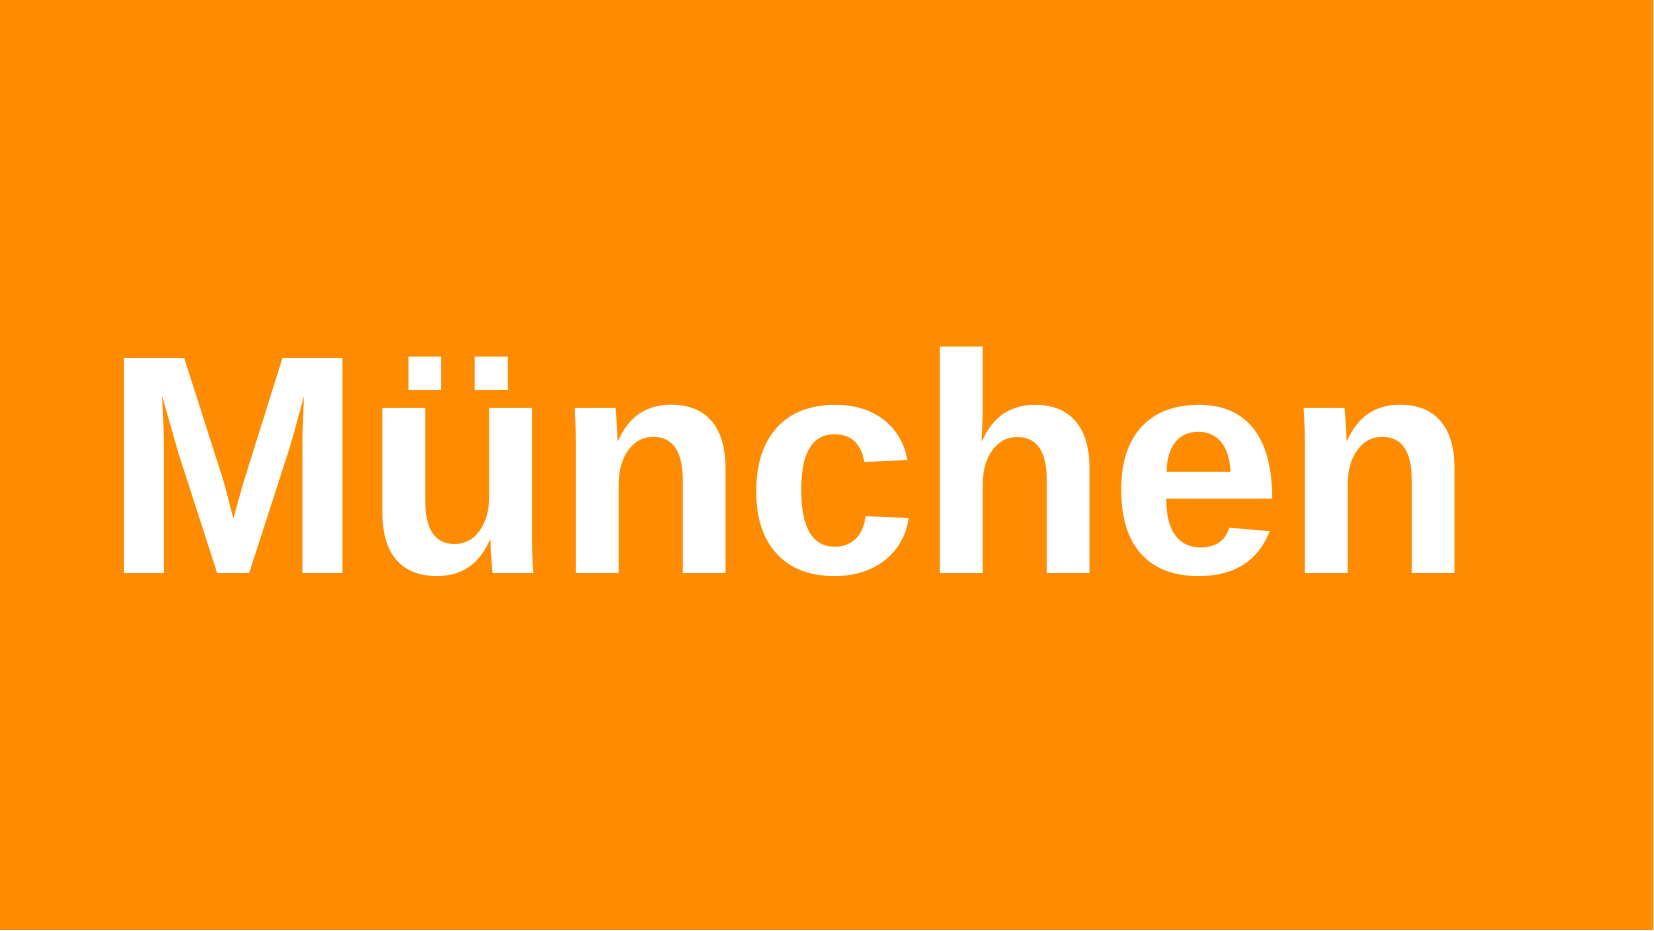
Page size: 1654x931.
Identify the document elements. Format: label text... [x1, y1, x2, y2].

text_box München [88, 283, 1588, 648]
